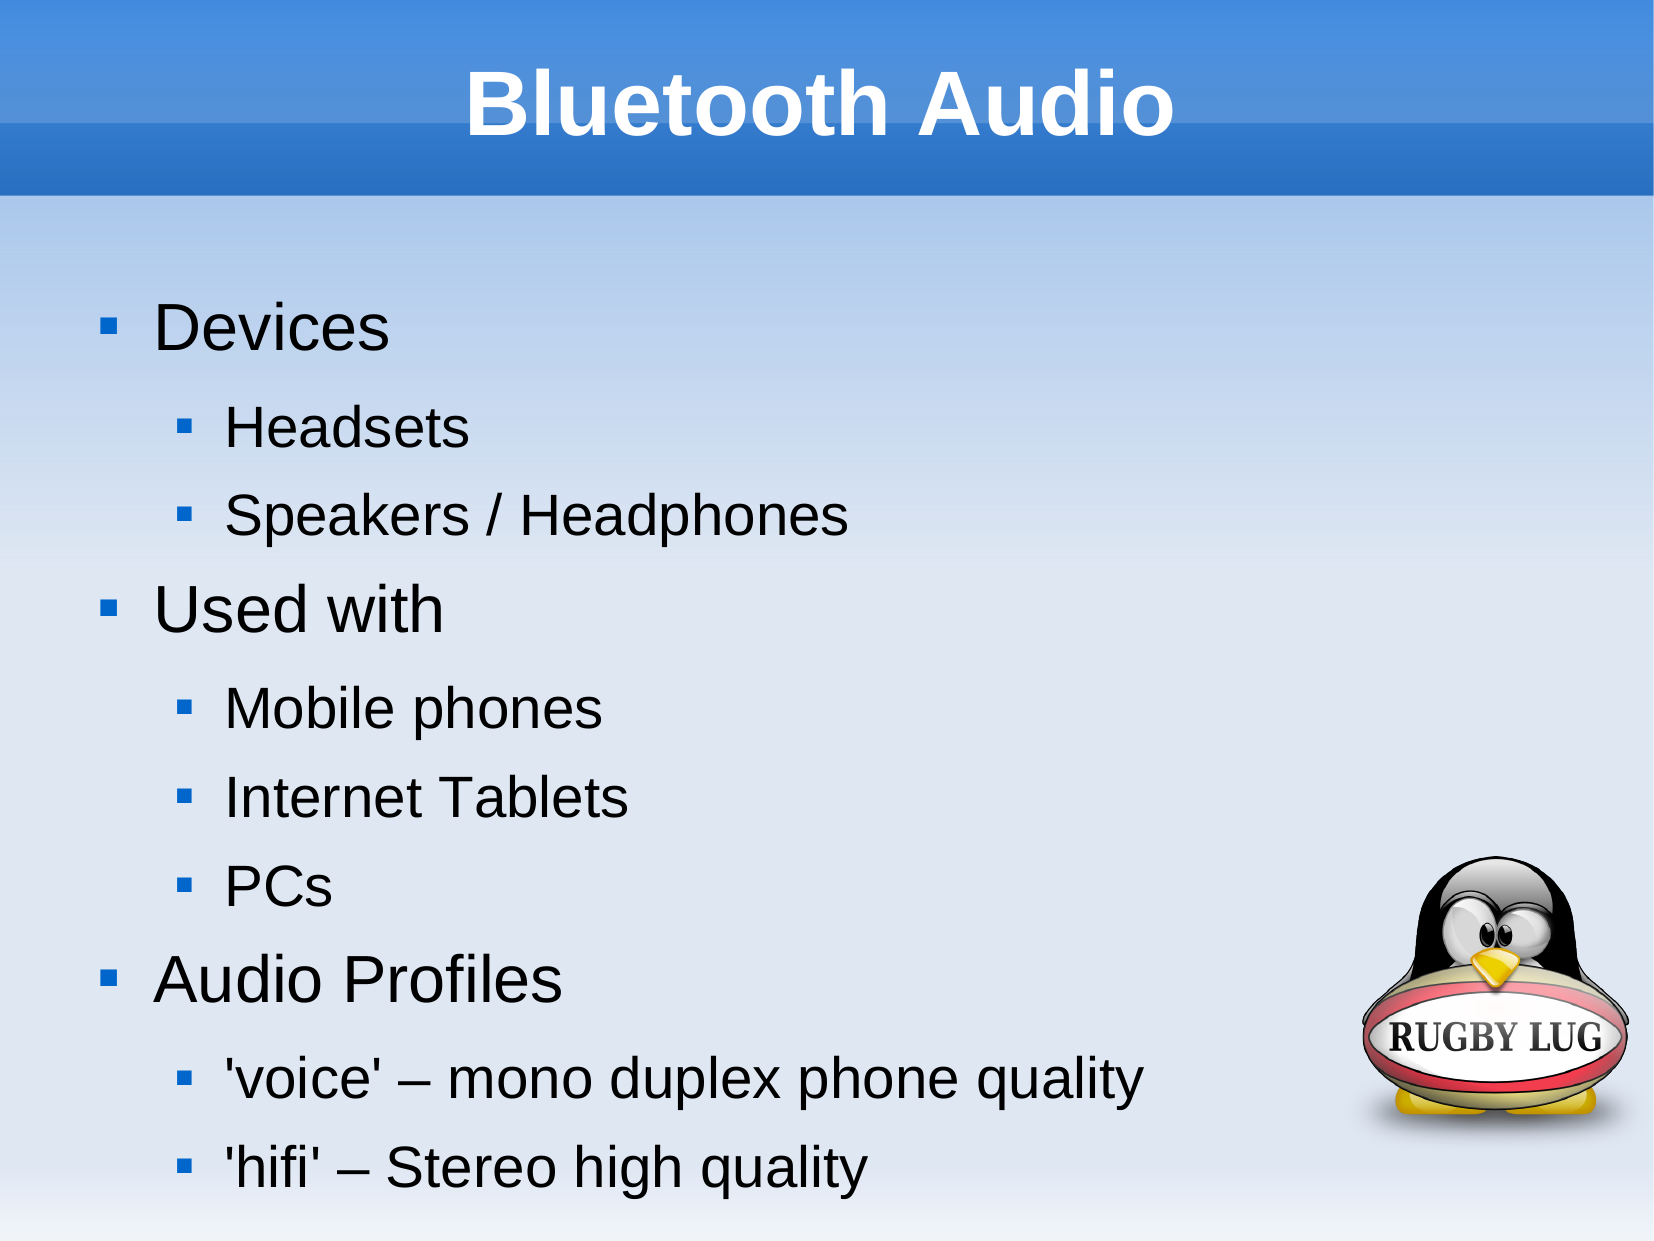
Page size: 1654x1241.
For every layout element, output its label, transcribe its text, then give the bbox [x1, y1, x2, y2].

title Bluetooth Audio [76, 0, 1565, 208]
picture [0, 0, 1654, 1241]
list Devices Headsets Speakers / Headphones Used with Mobile phones Internet Tablets PCs Audio Profiles 'voice' – mono duplex phone quality 'hifi' – Stereo high quality [82, 290, 1571, 1201]
